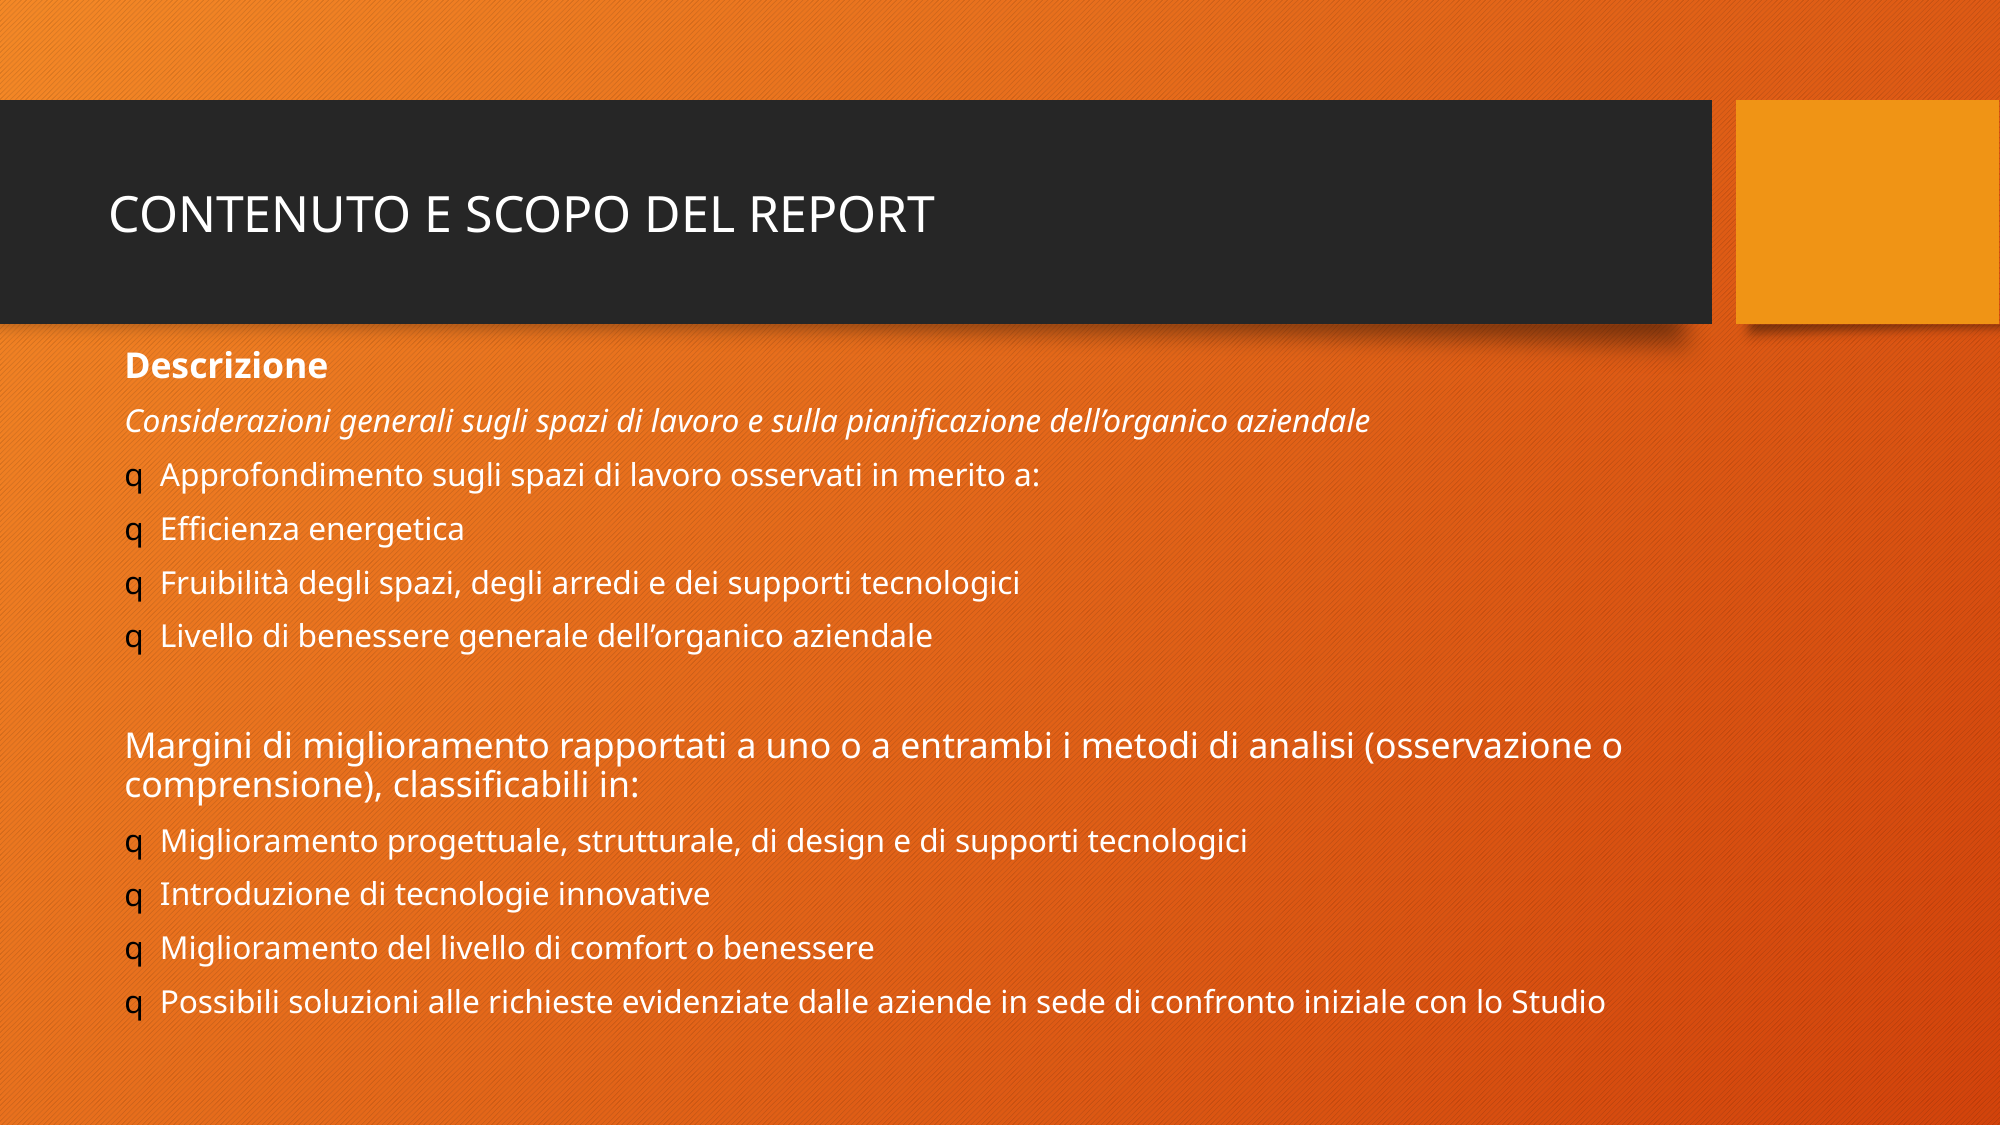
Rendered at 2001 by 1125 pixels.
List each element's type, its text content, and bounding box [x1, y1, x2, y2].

list Descrizione Considerazioni generali sugli spazi di lavoro e sulla pianificazione dell’organico aziendale Approfondimento sugli spazi di lavoro osservati in merito a: Efficienza energetica Fruibilità degli spazi, degli arredi e dei supporti tecnologici Livello di benessere generale dell’organico aziendale Margini di miglioramento rapportati a uno o a entrambi i metodi di analisi (osservazione o comprensione), classificabili in: Miglioramento progettuale, strutturale, di design e di supporti tecnologici Introduzione di tecnologie innovative Miglioramento del livello di comfort o benessere Possibili soluzioni alle richieste evidenziate dalle aziende in sede di confronto iniziale con lo Studio [109, 339, 1857, 1035]
title CONTENUTO E SCOPO DEL REPORT [93, 127, 1671, 306]
